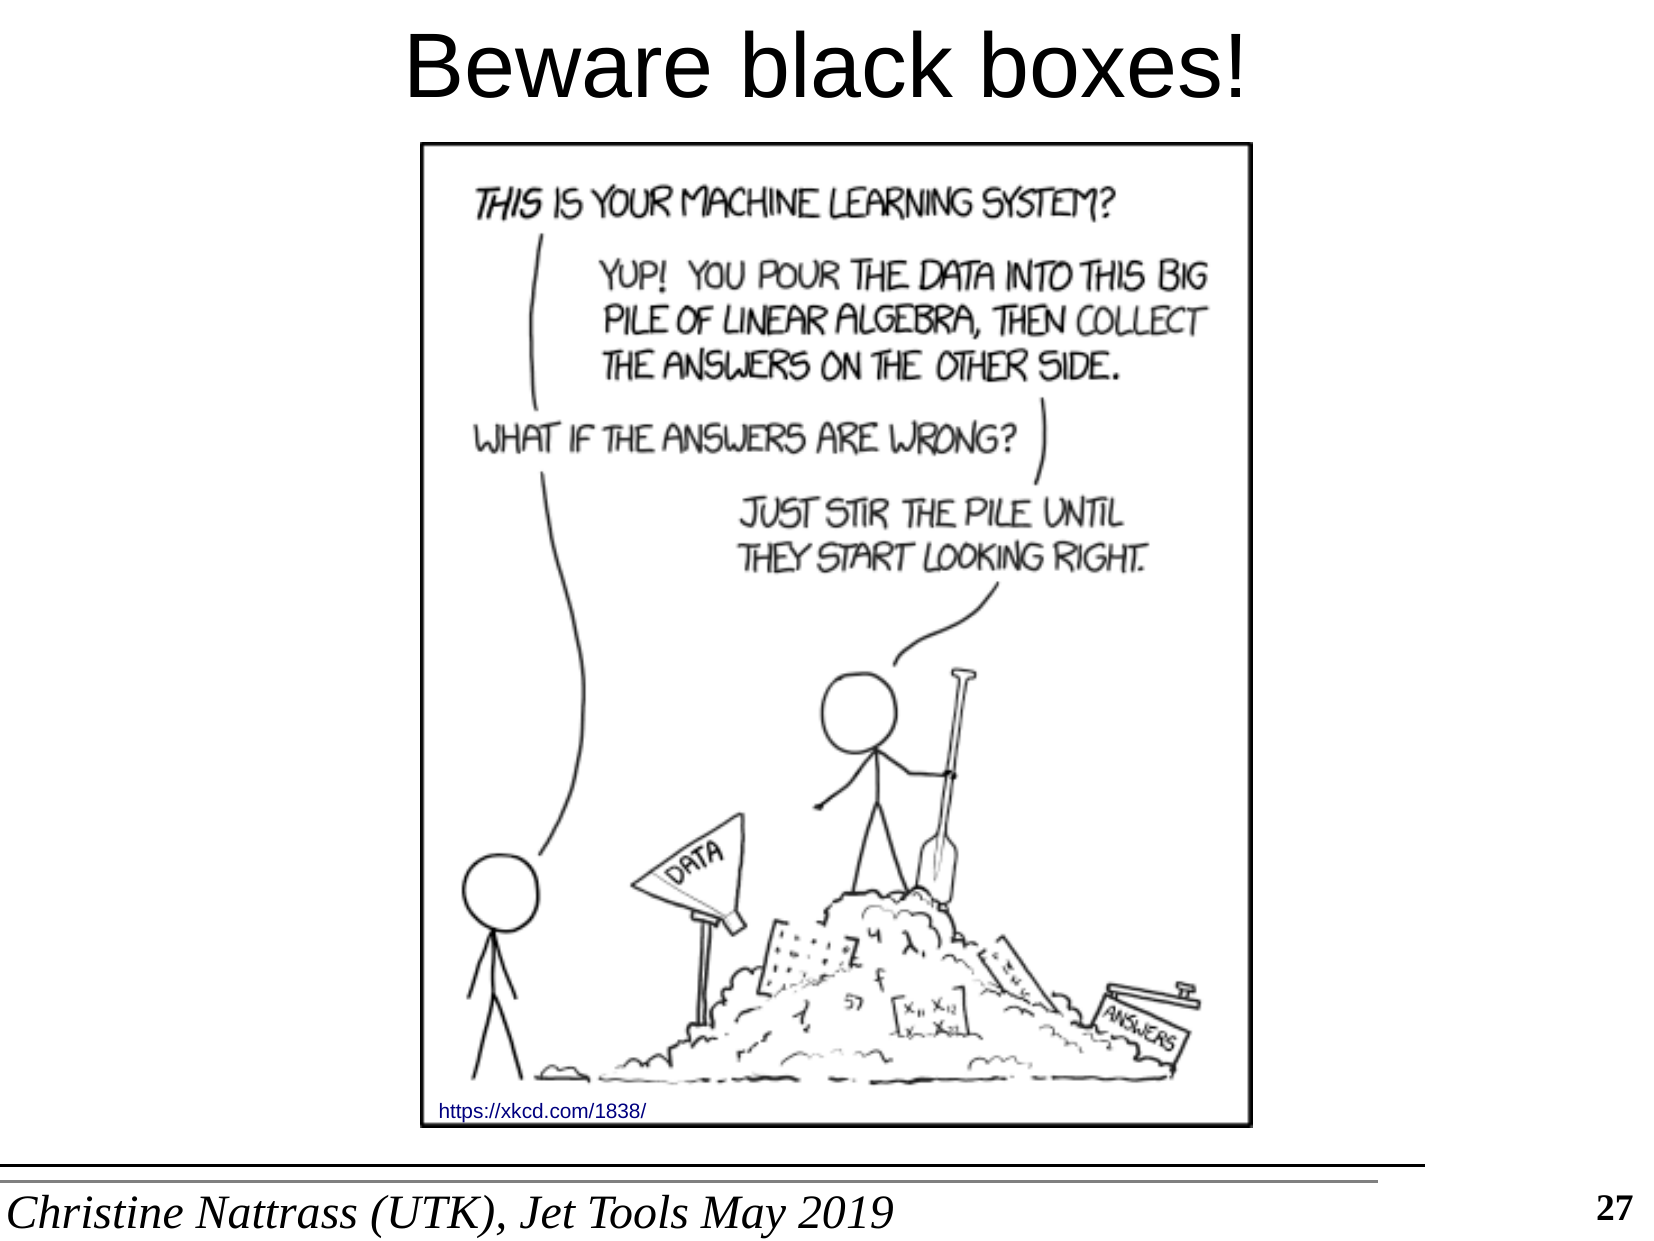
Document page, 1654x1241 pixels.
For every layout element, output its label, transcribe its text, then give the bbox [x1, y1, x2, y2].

text_box https://xkcd.com/1838/ [423, 1092, 662, 1131]
title Beware black boxes! [82, 13, 1571, 118]
picture [420, 142, 1253, 1128]
